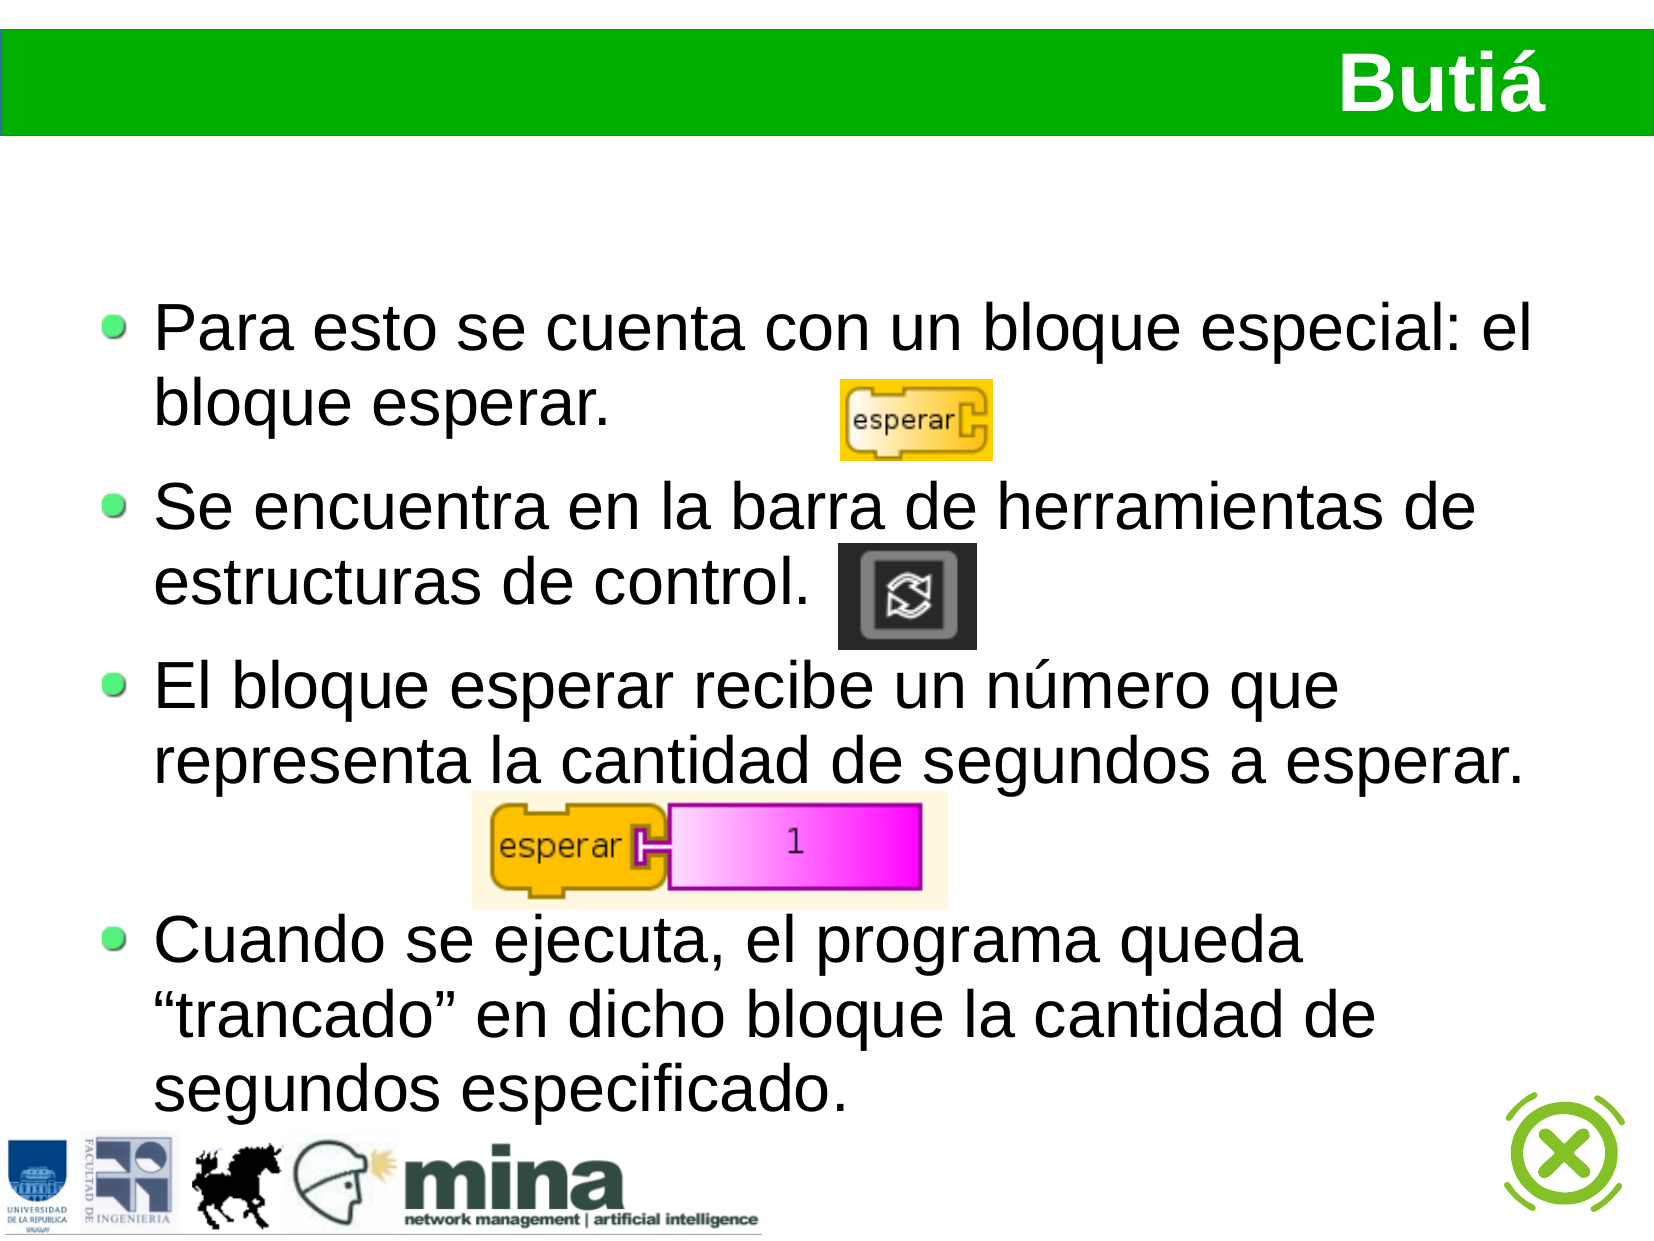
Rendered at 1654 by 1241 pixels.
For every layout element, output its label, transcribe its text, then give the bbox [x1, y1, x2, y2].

list Para esto se cuenta con un bloque especial: el bloque esperar. Se encuentra en la barra de herramientas de estructuras de control. El bloque esperar recibe un número que representa la cantidad de segundos a esperar. Cuando se ejecuta, el programa queda “trancado” en dicho bloque la cantidad de segundos especificado. [82, 290, 1571, 1241]
picture [472, 791, 948, 910]
picture [5, 1130, 82, 1235]
picture [1571, 1092, 1625, 1212]
picture [838, 543, 977, 650]
picture [840, 379, 993, 461]
